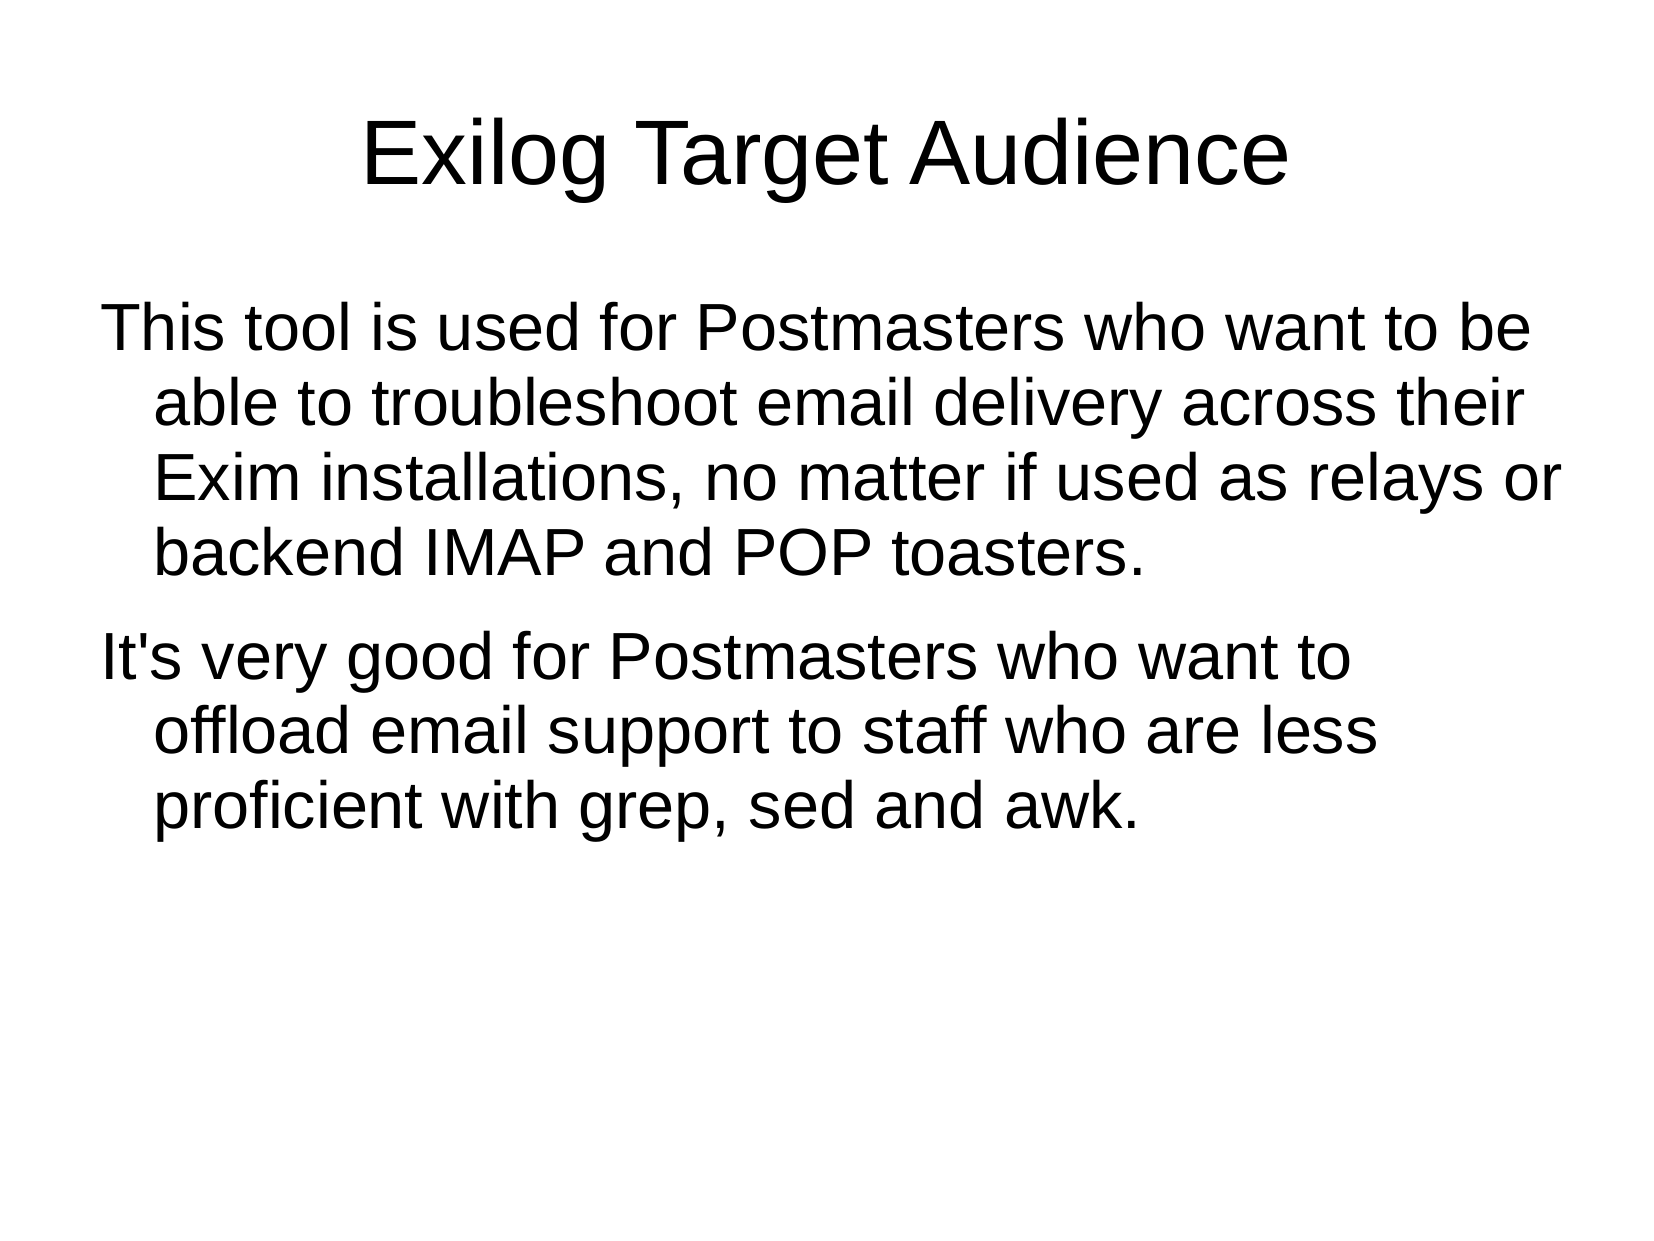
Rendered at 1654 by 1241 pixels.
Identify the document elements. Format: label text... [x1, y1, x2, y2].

title Exilog Target Audience [82, 56, 1571, 250]
list This tool is used for Postmasters who want to be able to troubleshoot email delivery across their Exim installations, no matter if used as relays or backend IMAP and POP toasters. It's very good for Postmasters who want to offload email support to staff who are less proficient with grep, sed and awk. [82, 290, 1571, 1094]
